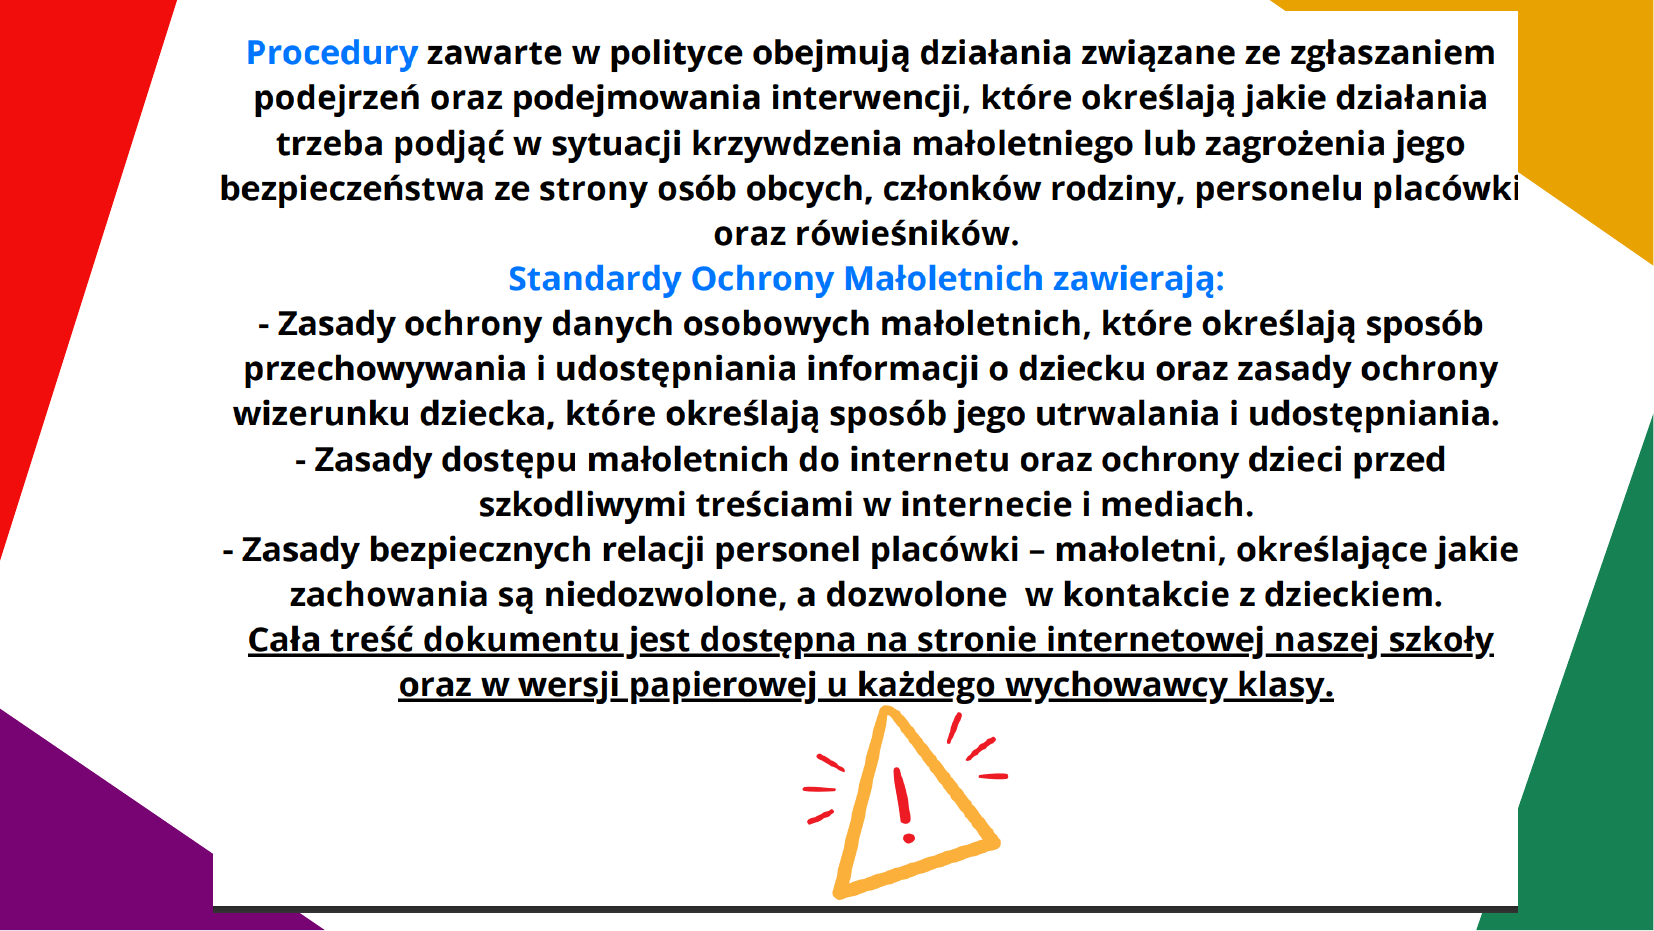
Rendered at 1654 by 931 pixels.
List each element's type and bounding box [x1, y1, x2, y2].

picture [213, 12, 1518, 913]
text_box [1210, 856, 1595, 916]
